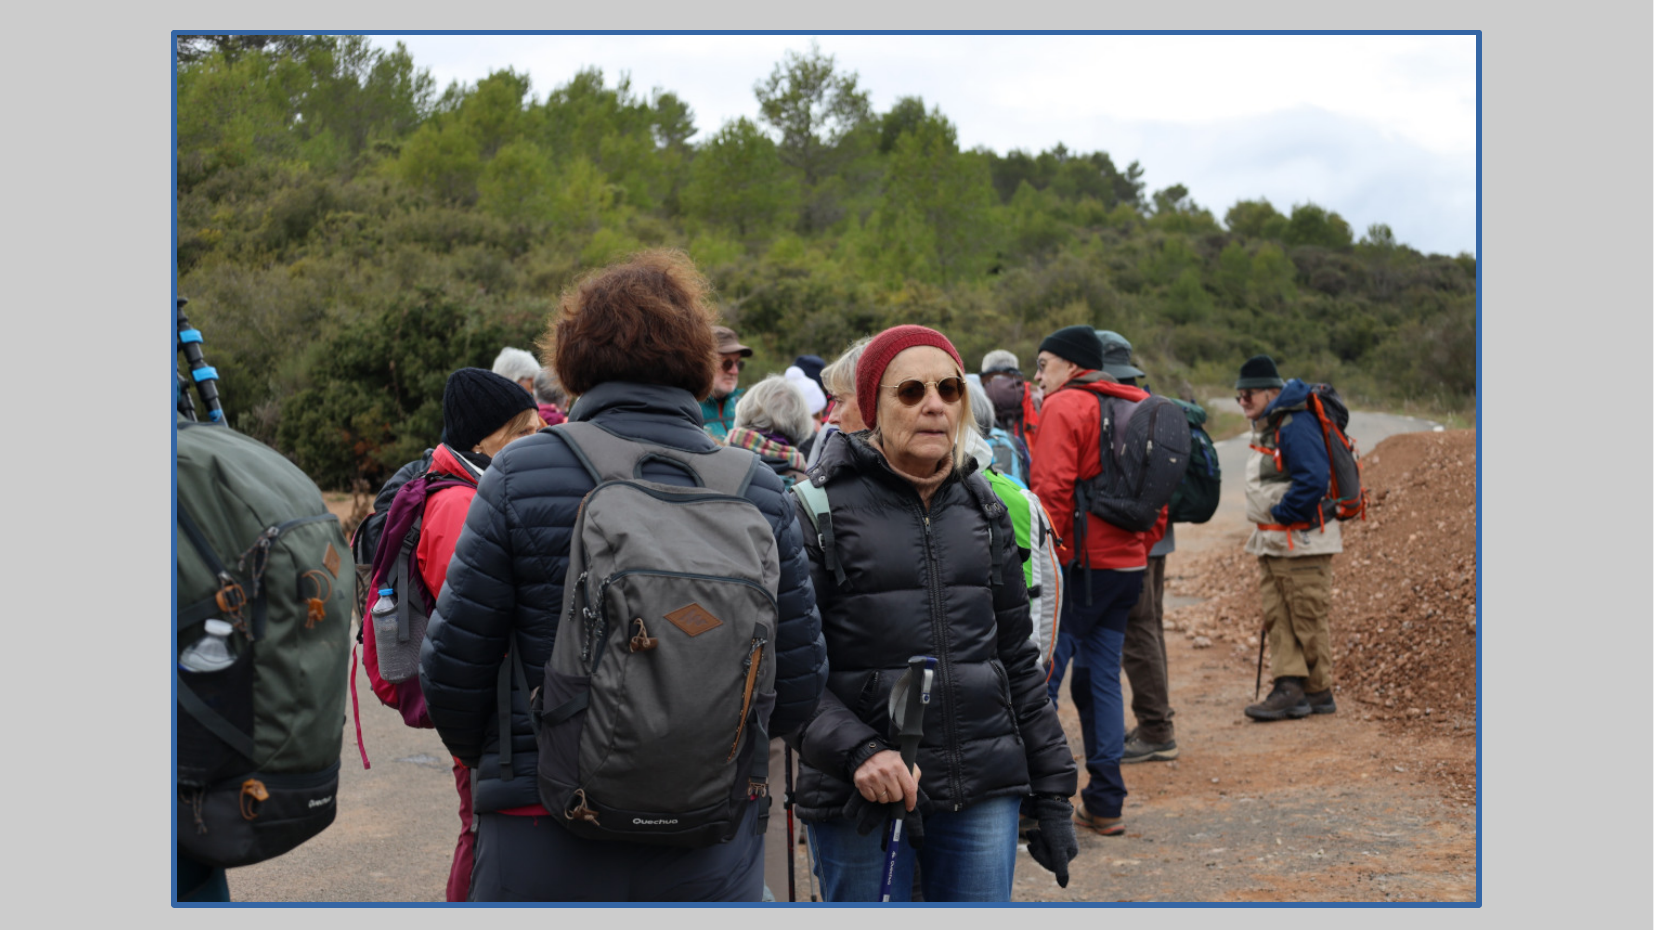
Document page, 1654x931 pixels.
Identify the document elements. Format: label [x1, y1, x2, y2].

picture [177, 35, 1477, 902]
